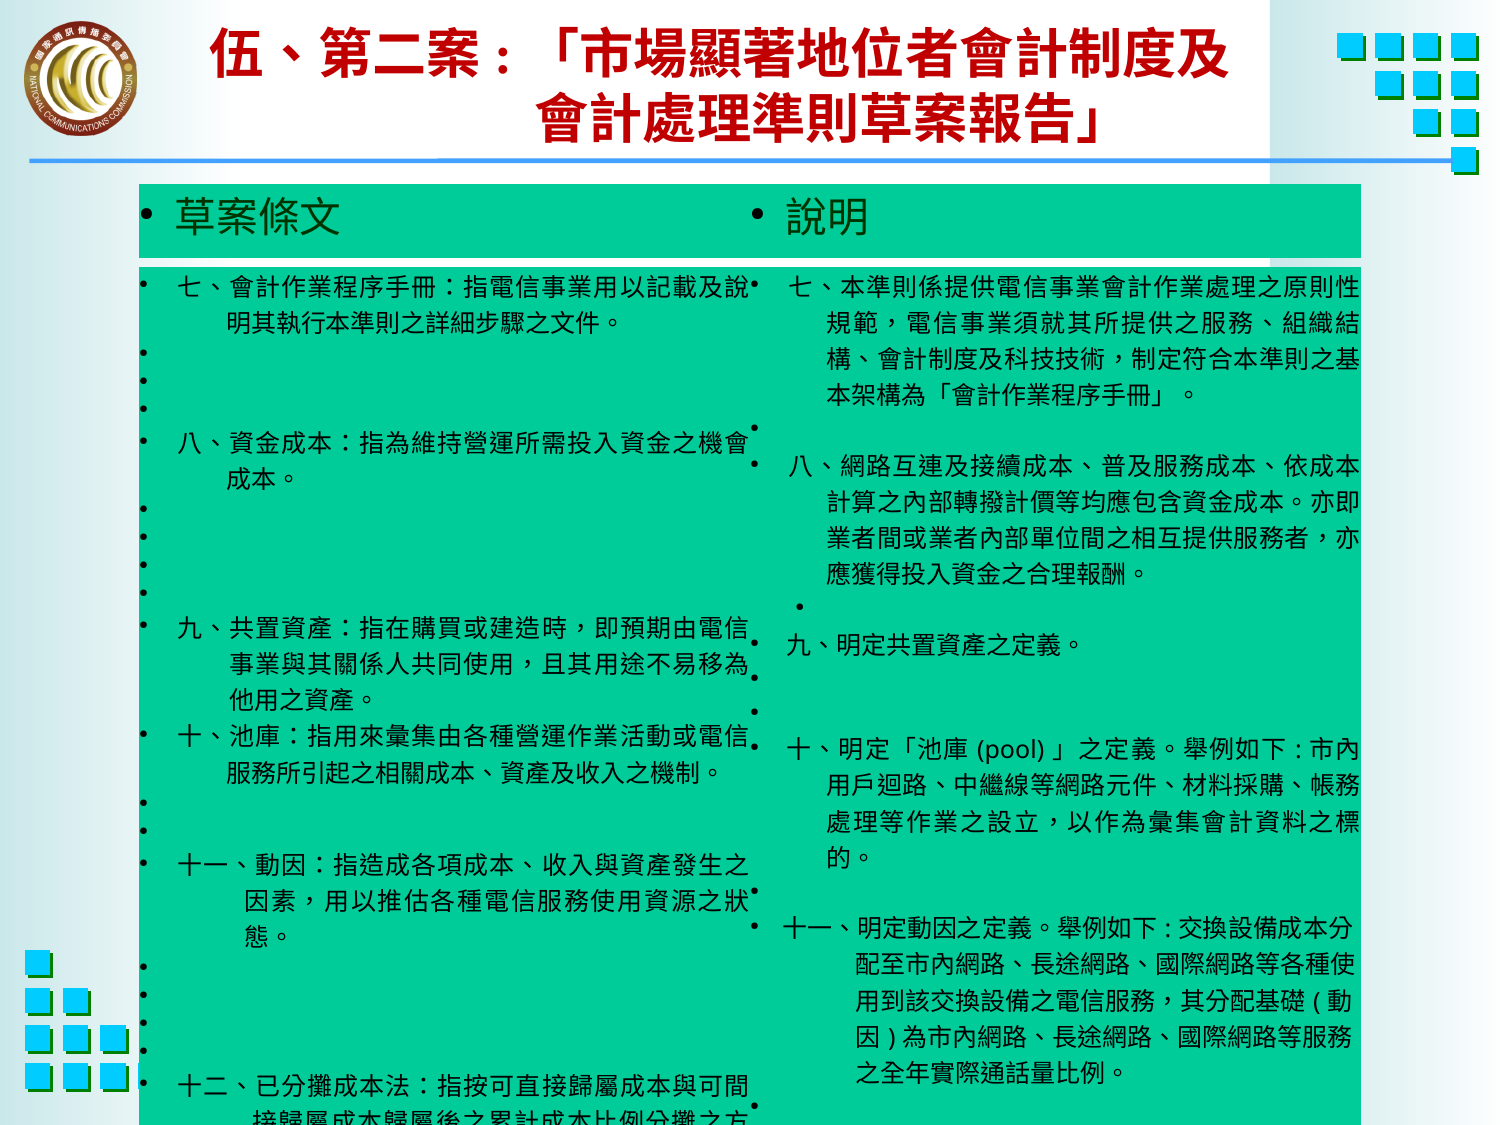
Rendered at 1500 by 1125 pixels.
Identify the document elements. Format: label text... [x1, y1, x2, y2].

table_header 說明 [750, 184, 1361, 258]
title 伍、第二案:「市場顯著地位者會計制度及會計處理準則草案報告」 [194, 7, 1247, 161]
table_header 草案條文 [139, 184, 750, 258]
table_header 七、本準則係提供電信事業會計作業處理之原則性規範，電信事業須就其所提供之服務、組織結構、會計制度及科技技術，制定符合本準則之基本架構為「會計作業程序手冊」。 八、網路互連及接續成本、普及服務成本、依成本計算之內部轉撥計價等均應包含資金成本。亦即業者間或業者內部單位間之相互提供服務者，亦應獲得投入資金之合理報酬。 九、明定共置資產之定義。 十、明定「池庫(pool)」之定義。舉例如下:市內用戶迴路、中繼線等網路元件、材料採購、帳務處理等作業之設立，以作為彙集會計資料之標的。 十一、明定動因之定義。舉例如下:交換設備成本分配至市內網路、長途網路、國際網路等各種使用到該交換設備之電信服務，其分配基礎(動因)為市內網路、長途網路、國際網路等服務之全年實際通話量比例。 十二、明定已分攤成本法之定義。 [750, 267, 1361, 1125]
table_header 七、會計作業程序手冊：指電信事業用以記載及說明其執行本準則之詳細步驟之文件。 八、資金成本：指為維持營運所需投入資金之機會成本。 九、共置資產：指在購買或建造時，即預期由電信事業與其關係人共同使用，且其用途不易移為他用之資產。 十、池庫：指用來彙集由各種營運作業活動或電信服務所引起之相關成本、資產及收入之機制。 十一、動因：指造成各項成本、收入與資產發生之因素，用以推估各種電信服務使用資源之狀態。 十二、已分攤成本法：指按可直接歸屬成本與可間接歸屬成本歸屬後之累計成本比例分攤之方法。 [139, 267, 750, 1125]
